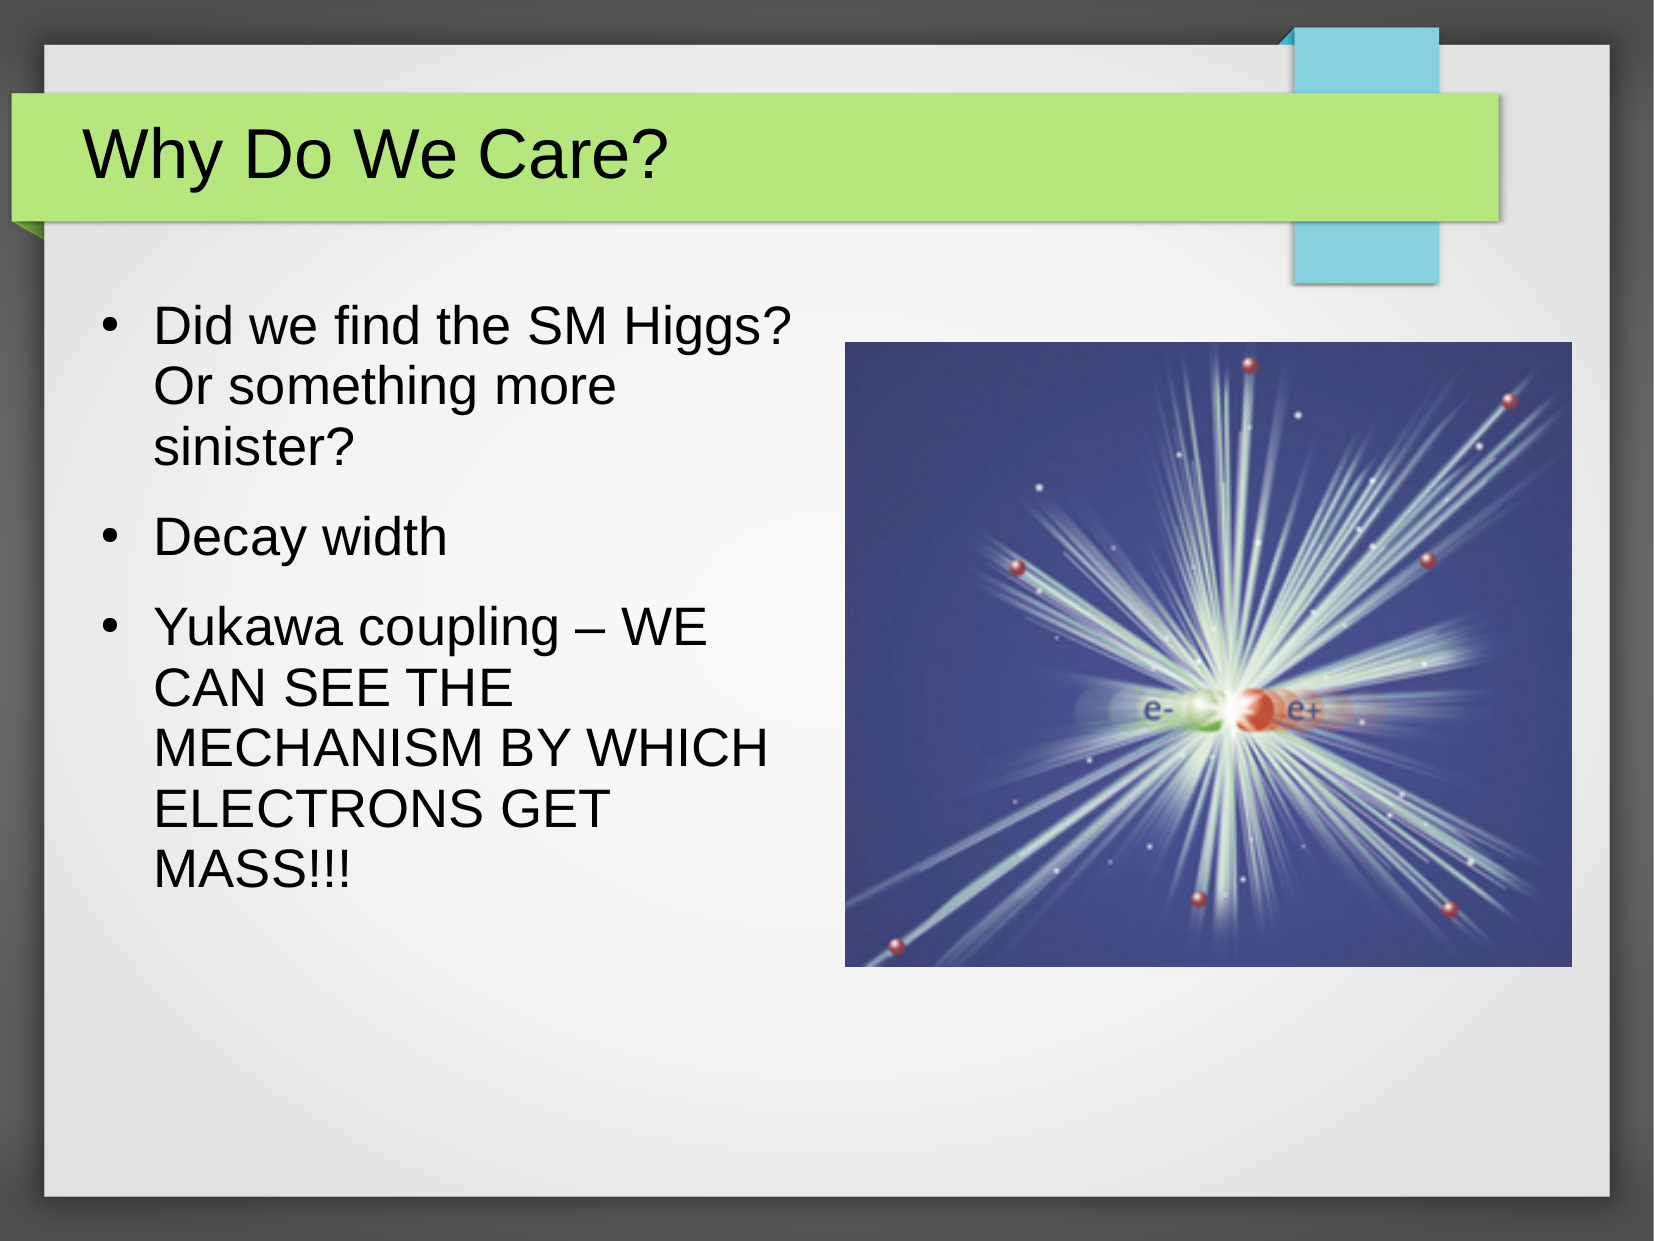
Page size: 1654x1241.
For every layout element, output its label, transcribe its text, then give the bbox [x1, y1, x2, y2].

list Did we find the SM Higgs? Or something more sinister? Decay width Yukawa coupling – WE CAN SEE THE MECHANISM BY WHICH ELECTRONS GET MASS!!! [82, 295, 809, 1015]
title Why Do We Care? [82, 94, 1264, 213]
picture [0, 0, 1654, 1241]
